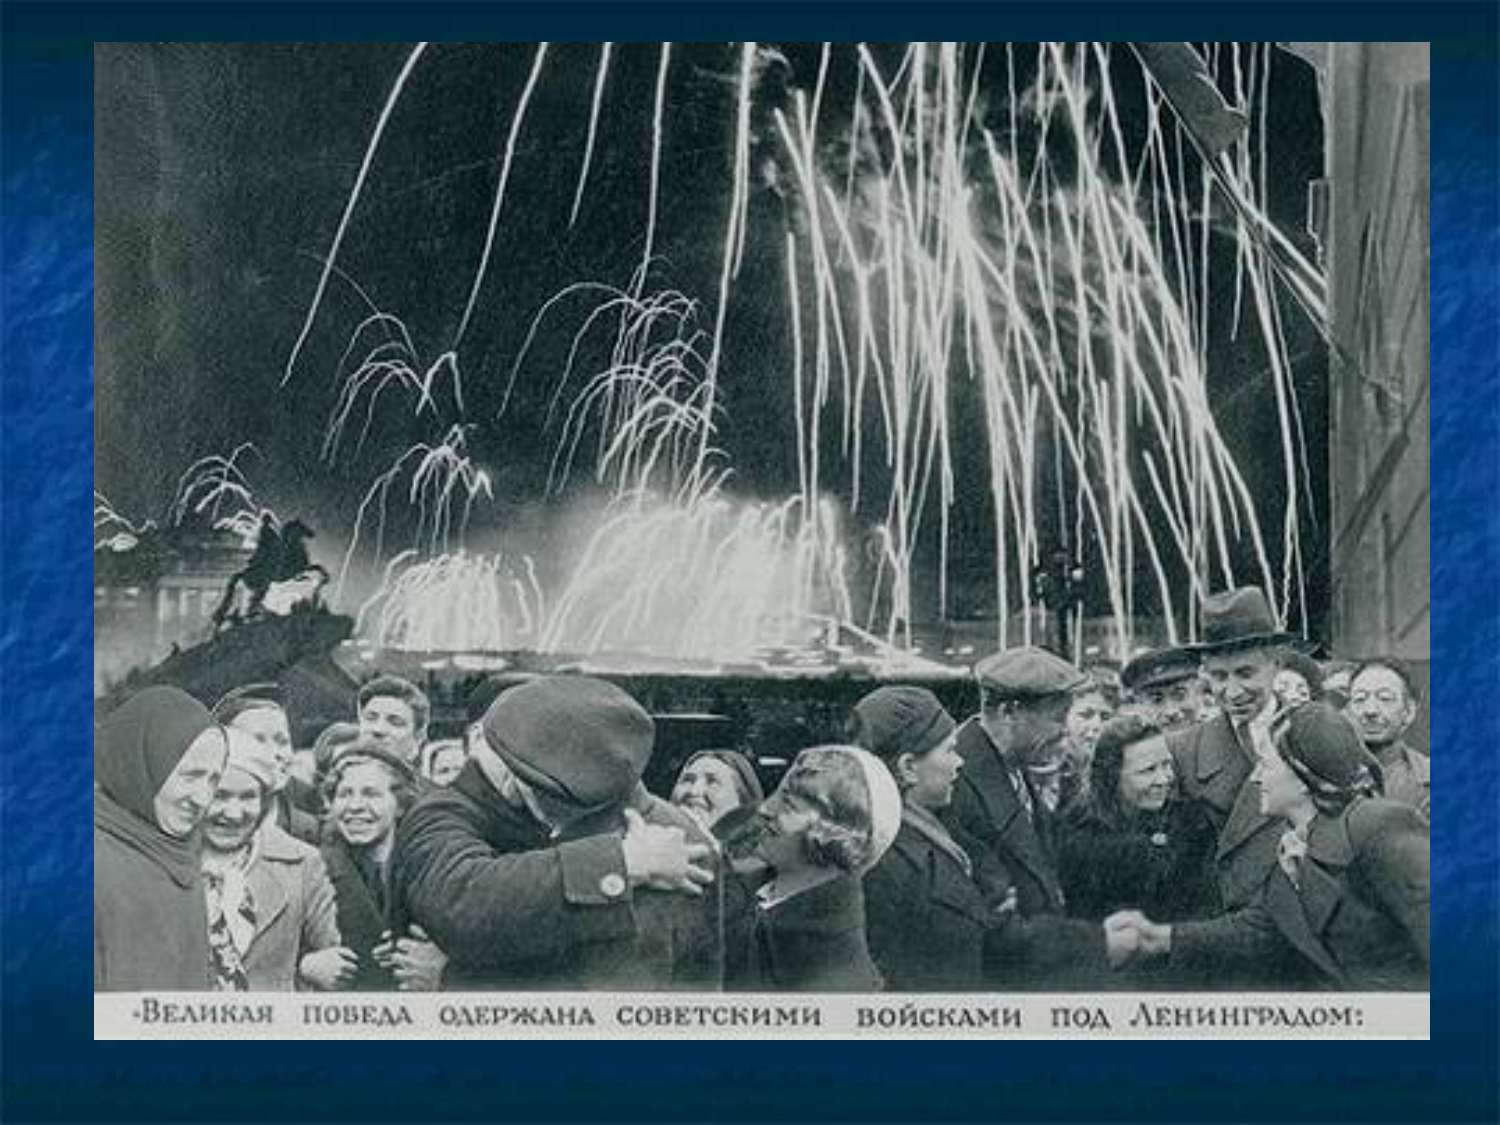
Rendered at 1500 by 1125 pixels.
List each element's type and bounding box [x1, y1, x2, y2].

picture [94, 43, 1430, 1040]
